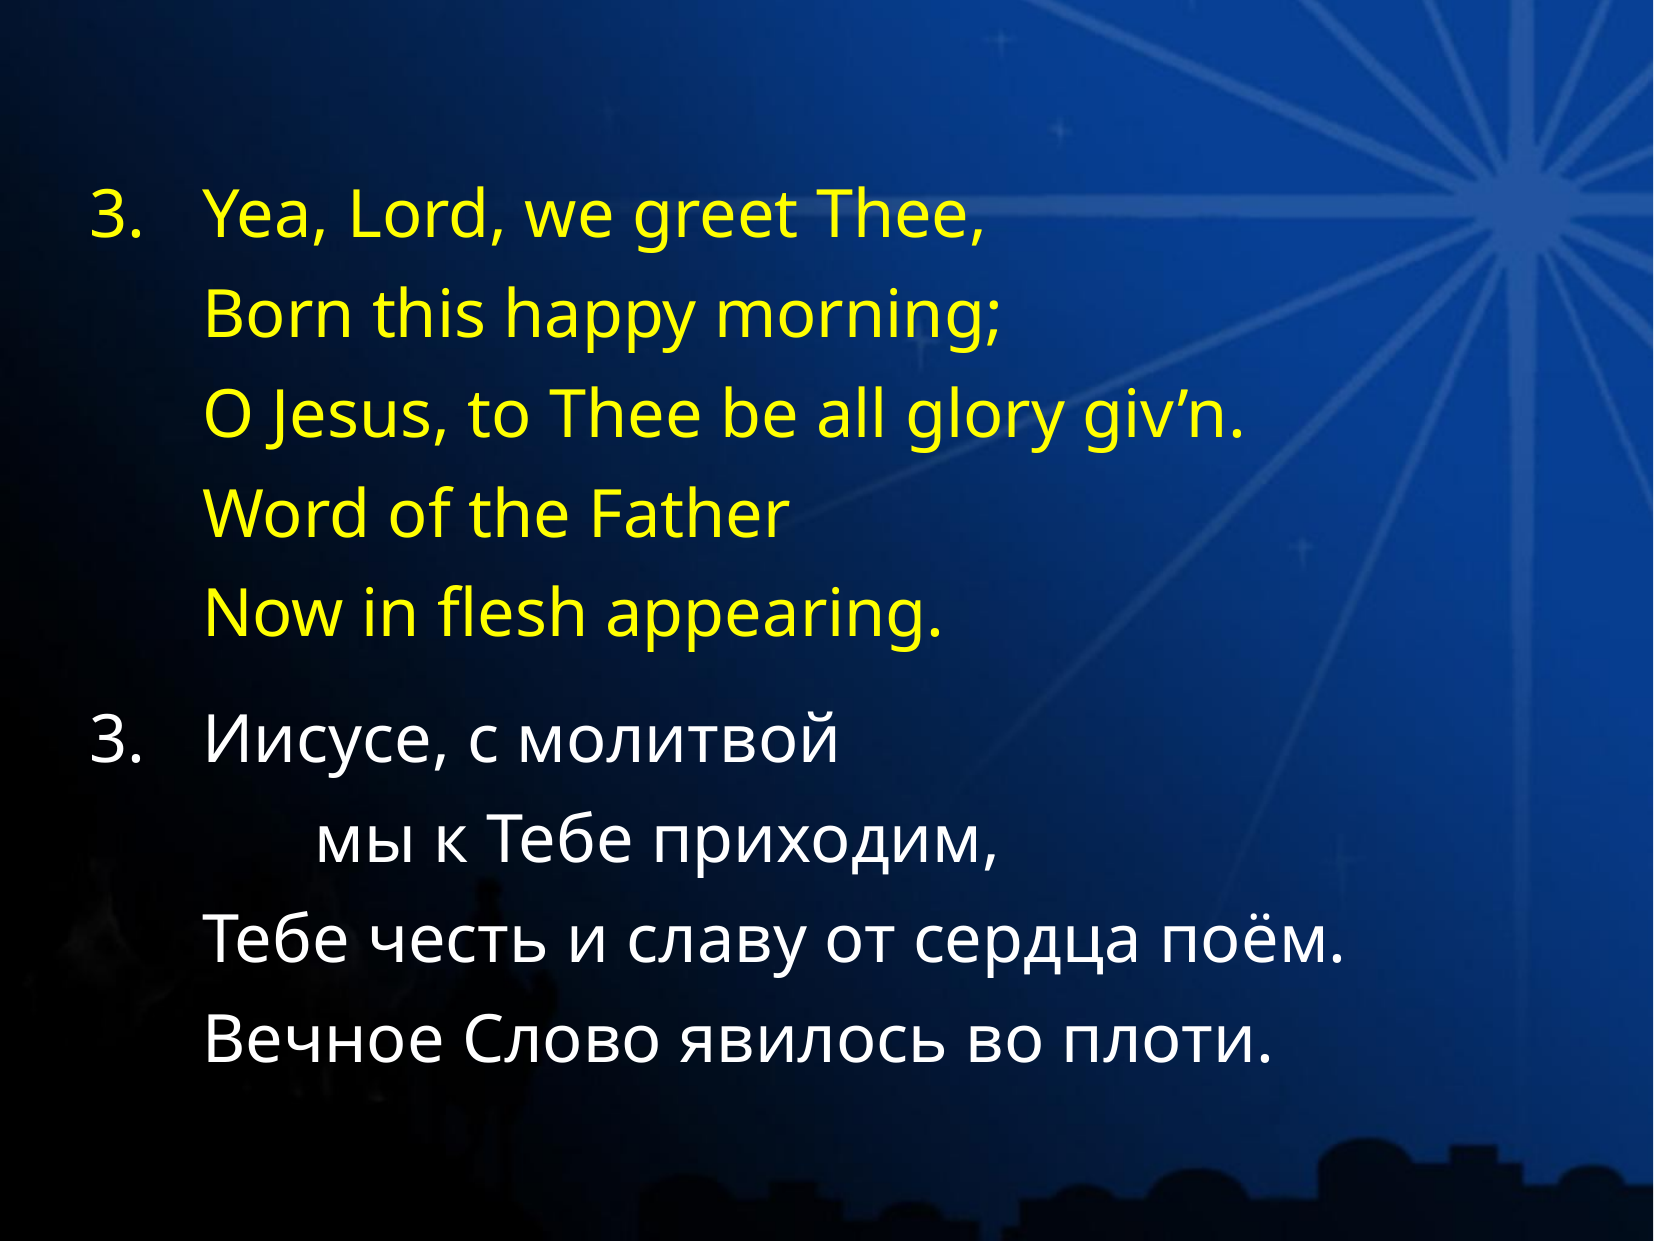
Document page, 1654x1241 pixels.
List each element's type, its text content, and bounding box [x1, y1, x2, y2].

text_box 3. Иисусе, с молитвой мы к Тебе приходим, Тебе честь и славу от сердца поём. Вечное Слово явилось во плоти. [75, 675, 1576, 1163]
text_box 3. Yea, Lord, we greet Thee, Born this happy morning; O Jesus, to Thee be all glory giv’n. Word of the Father Now in flesh appearing. [75, 150, 1576, 638]
picture [0, 0, 1654, 1241]
